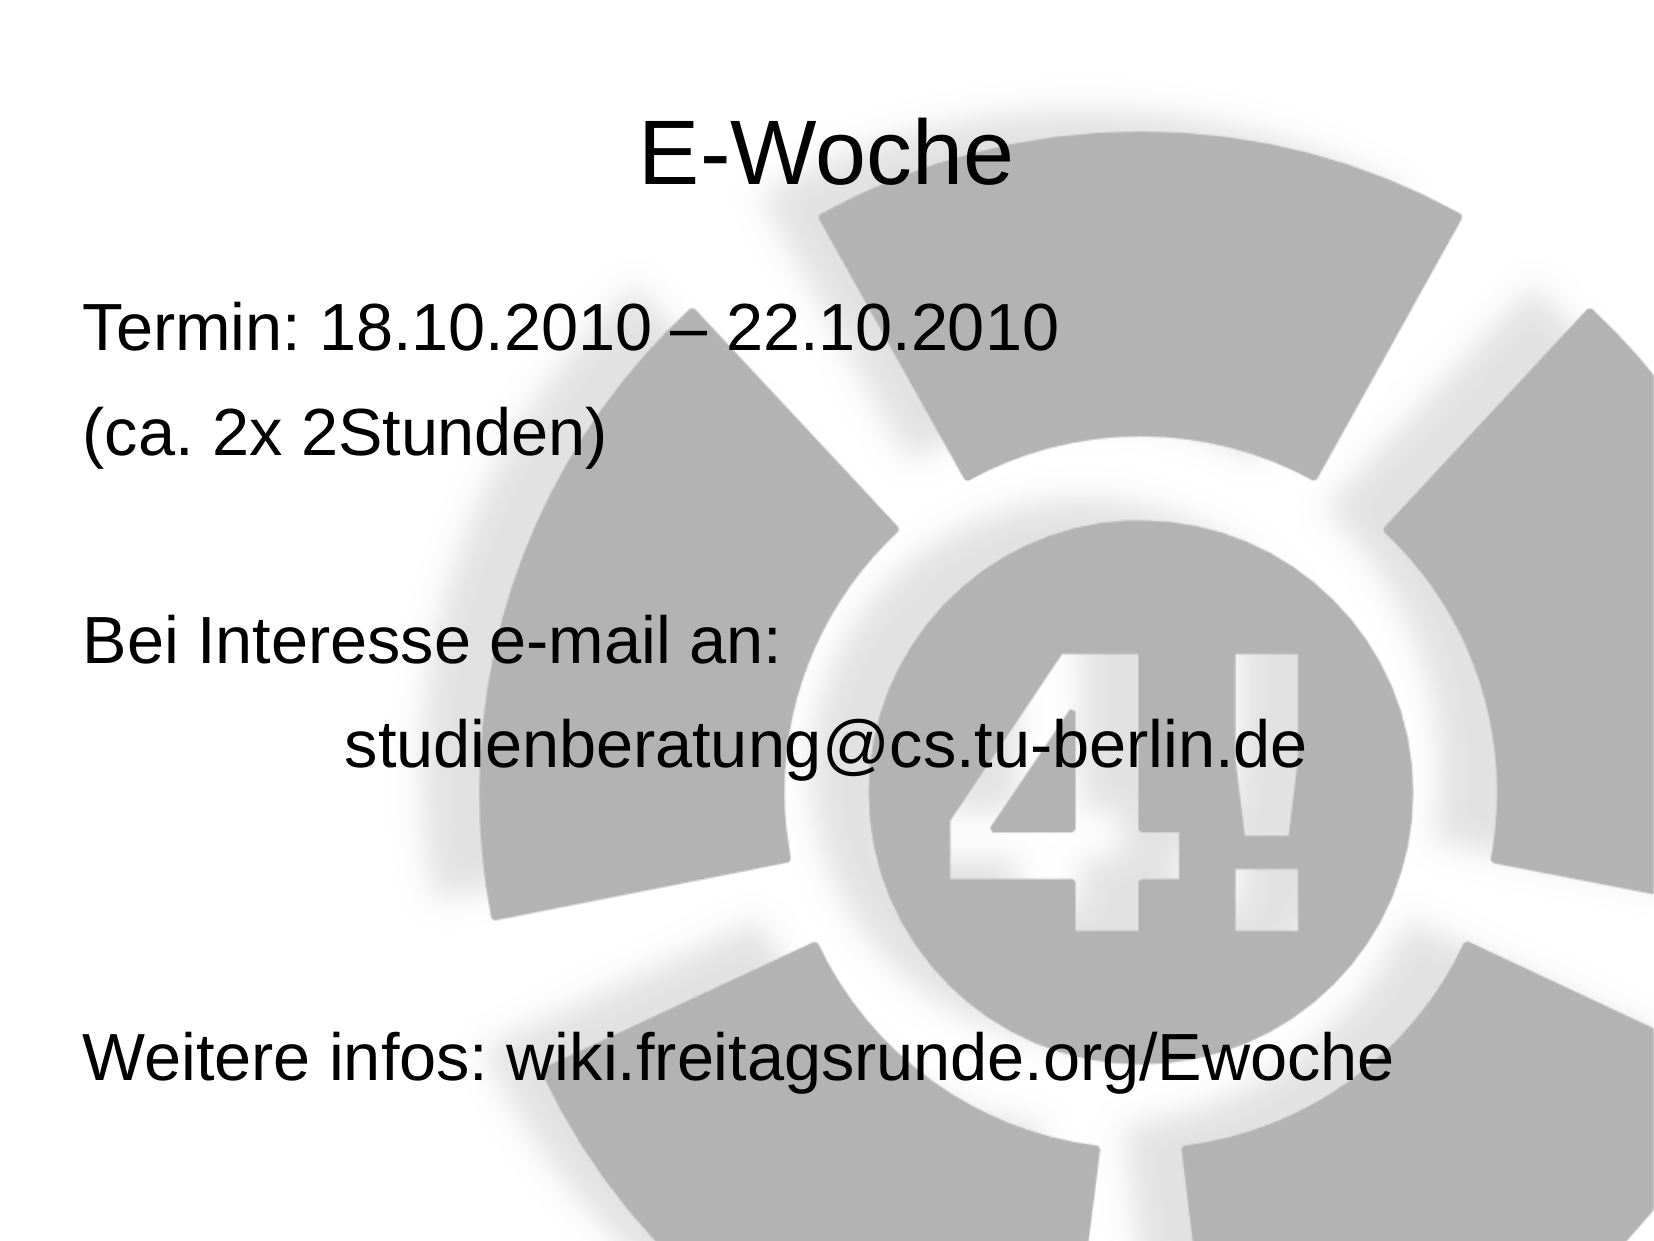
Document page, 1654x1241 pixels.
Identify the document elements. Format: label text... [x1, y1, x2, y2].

list Termin: 18.10.2010 – 22.10.2010 (ca. 2x 2Stunden) Bei Interesse e-mail an: studienberatung@cs.tu-berlin.de Weitere infos: wiki.freitagsrunde.org/Ewoche [82, 290, 1571, 1200]
title E-Woche [82, 49, 1571, 257]
